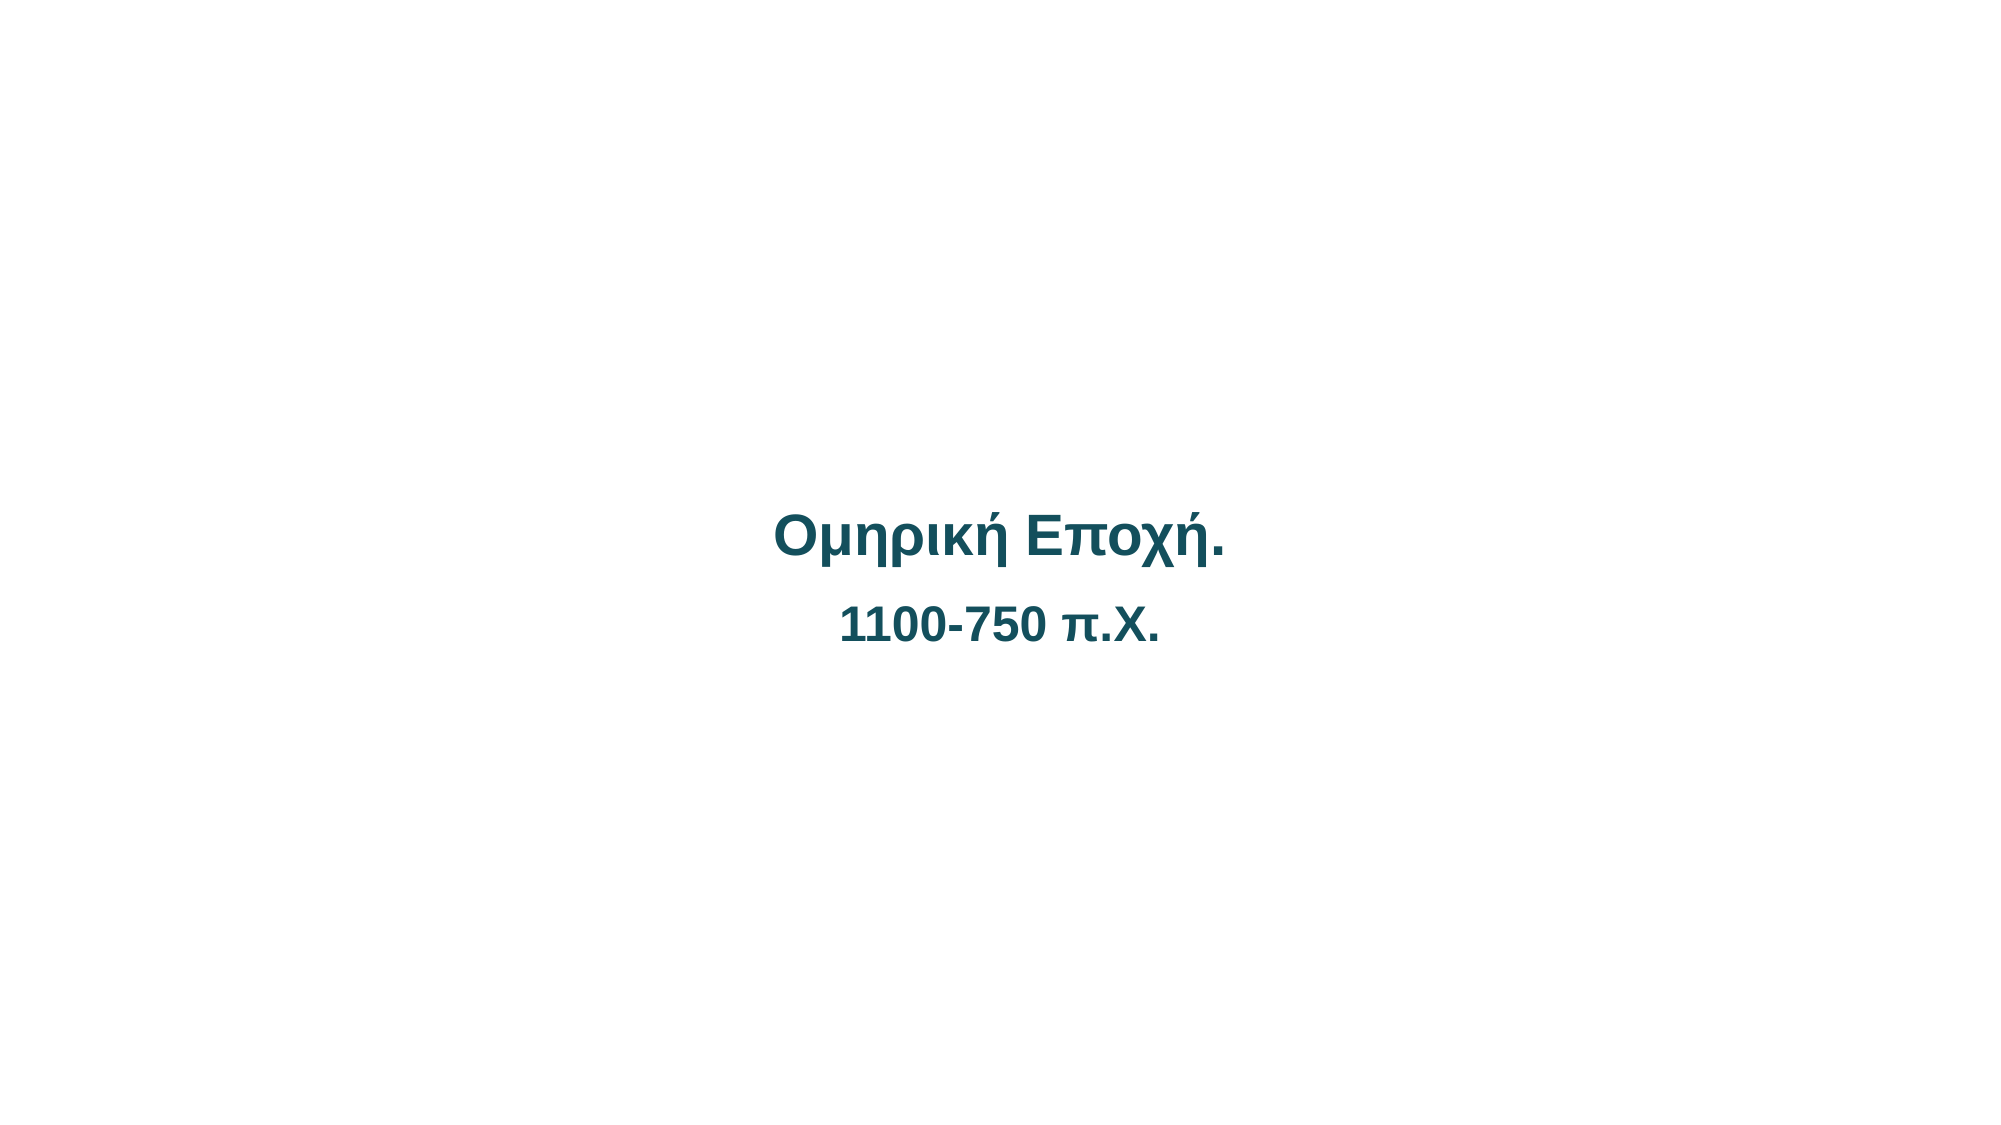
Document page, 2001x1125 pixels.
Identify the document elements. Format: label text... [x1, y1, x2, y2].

title Ομηρική Εποχή. [249, 184, 1750, 576]
subtitle 1100-750 π.Χ. [249, 590, 1750, 863]
